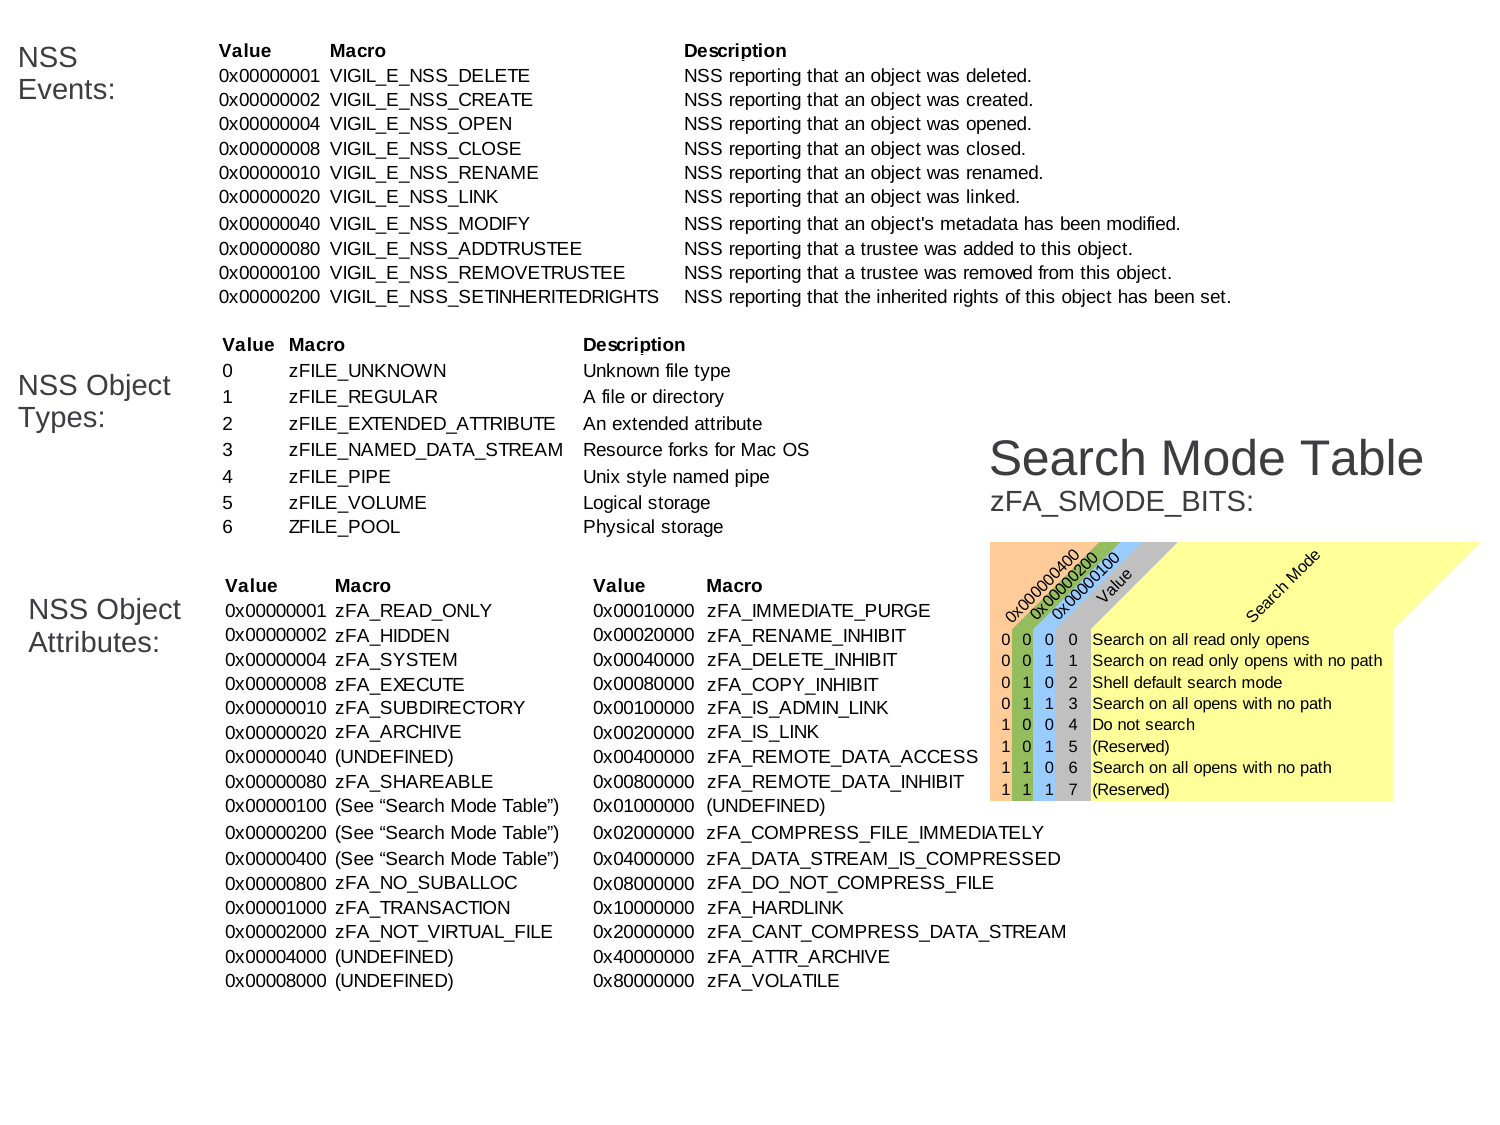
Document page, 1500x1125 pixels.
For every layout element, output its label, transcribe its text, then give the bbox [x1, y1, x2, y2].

chart [220, 333, 833, 543]
text_box NSS Object Attributes: [28, 592, 188, 659]
chart [223, 542, 1500, 1046]
text_box NSS Events: [17, 40, 178, 107]
text_box Search Mode Table [988, 429, 1426, 486]
text_box zFA_SMODE_BITS: [990, 486, 1271, 519]
text_box NSS Object Types: [17, 368, 178, 435]
chart [216, 40, 1259, 313]
